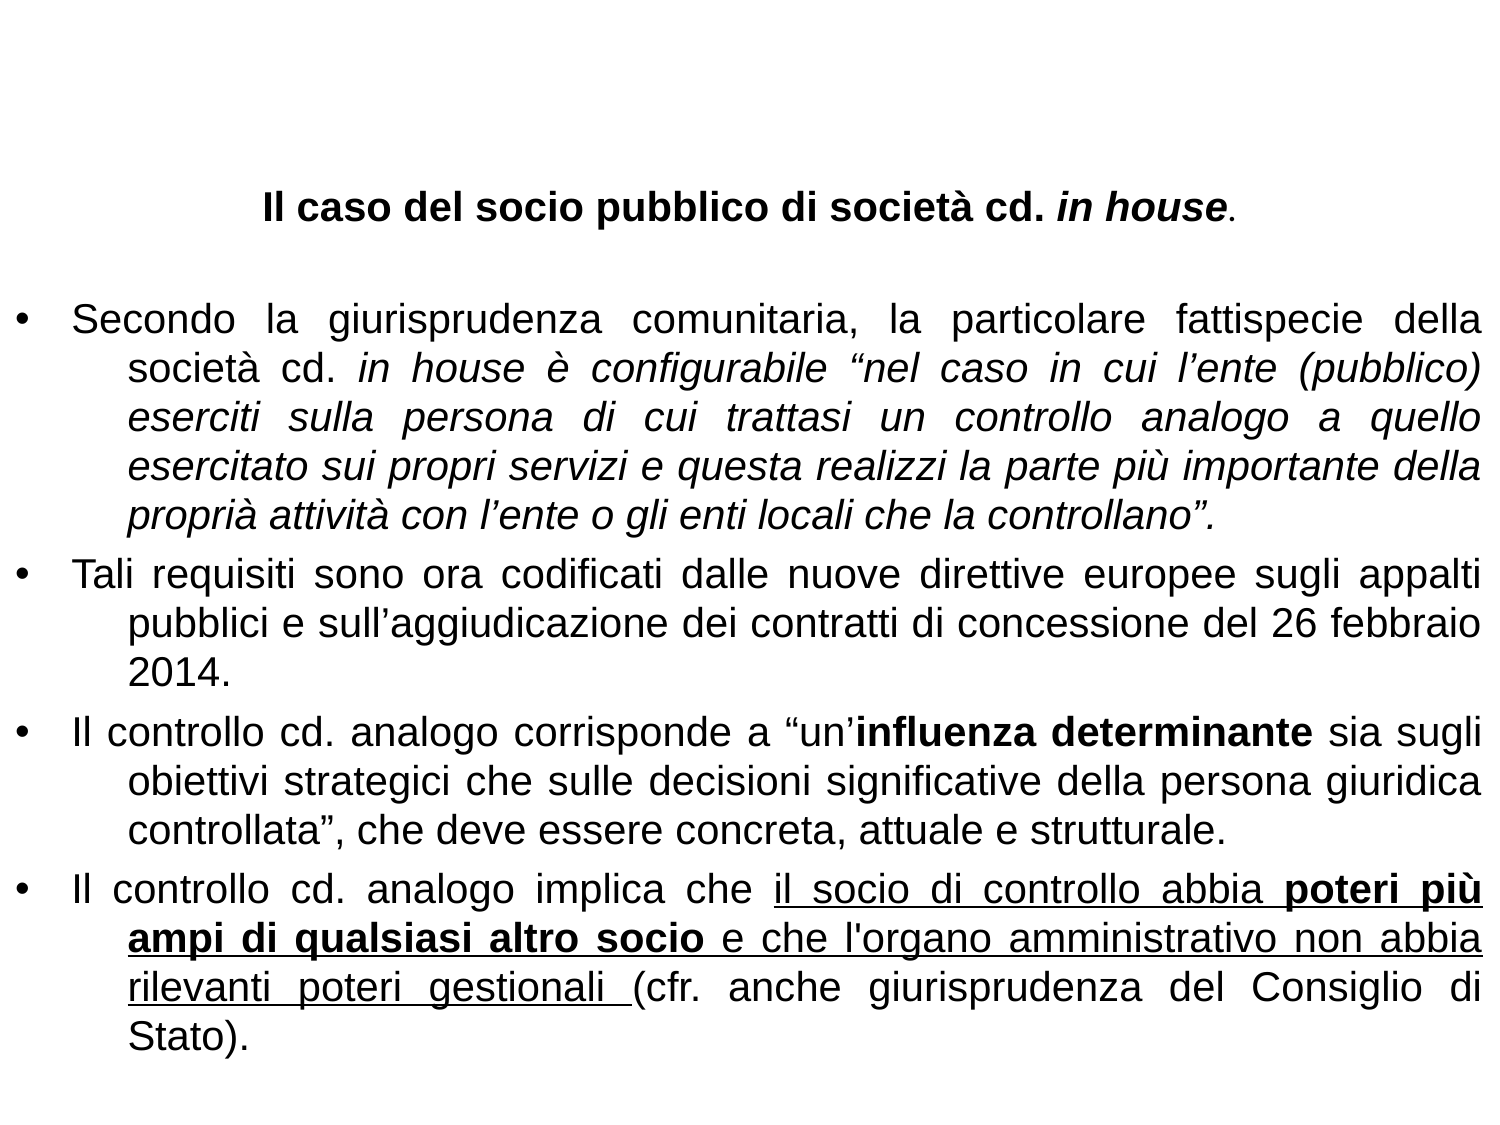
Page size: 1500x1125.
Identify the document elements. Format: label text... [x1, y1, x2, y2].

title Il caso del socio pubblico di società cd. in house. [75, 0, 1426, 236]
list Secondo la giurisprudenza comunitaria, la particolare fattispecie della società cd. in house è configurabile “nel caso in cui l’ente (pubblico) eserciti sulla persona di cui trattasi un controllo analogo a quello esercitato sui propri servizi e questa realizzi la parte più importante della proprià attività con l’ente o gli enti locali che la controllano”. Tali requisiti sono ora codificati dalle nuove direttive europee sugli appalti pubblici e sull’aggiudicazione dei contratti di concessione del 26 febbraio 2014. Il controllo cd. analogo corrisponde a “un’influenza determinante sia sugli obiettivi strategici che sulle decisioni significative della persona giuridica controllata”, che deve essere concreta, attuale e strutturale. Il controllo cd. analogo implica che il socio di controllo abbia poteri più ampi di qualsiasi altro socio e che l'organo amministrativo non abbia rilevanti poteri gestionali (cfr. anche giurisprudenza del Consiglio di Stato). [0, 236, 1498, 1068]
